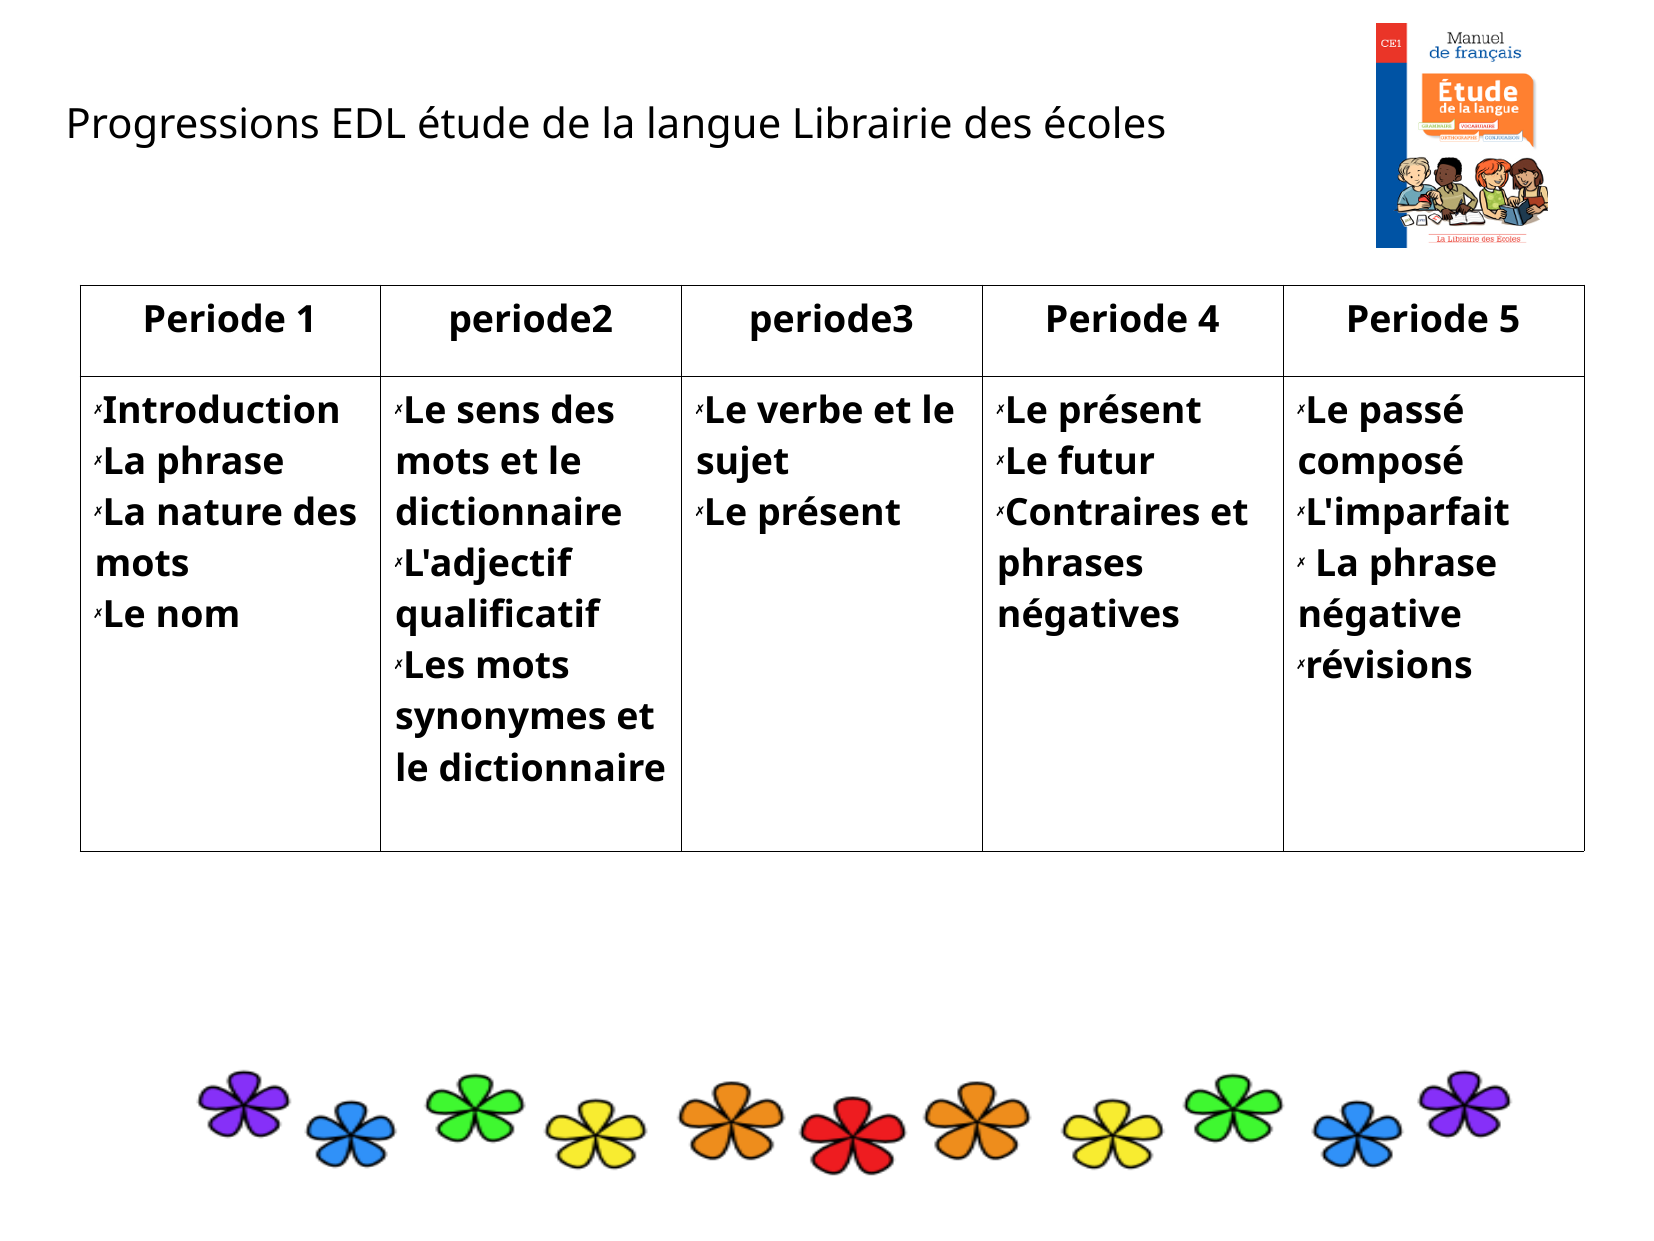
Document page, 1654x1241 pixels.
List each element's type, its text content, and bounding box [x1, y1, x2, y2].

table_cell Le verbe et le sujet Le présent [682, 377, 982, 851]
table_header Periode 5 [1284, 286, 1584, 376]
picture [188, 1062, 1524, 1182]
table_header Periode 1 [81, 286, 380, 376]
table_header Periode 4 [983, 286, 1283, 376]
table_header periode3 [682, 286, 982, 376]
table_cell Le sens des mots et le dictionnaire L'adjectif qualificatif Les mots synonymes et le dictionnaire [381, 377, 681, 851]
picture [1376, 23, 1548, 249]
table_cell Introduction La phrase La nature des mots Le nom [81, 377, 380, 851]
table_header periode2 [381, 286, 681, 376]
text_box Progressions EDL étude de la langue Librairie des écoles [50, 86, 1252, 166]
table_cell Le présent Le futur Contraires et phrases négatives [983, 377, 1283, 851]
table_cell Le passé composé L'imparfait La phrase négative révisions [1284, 377, 1584, 851]
